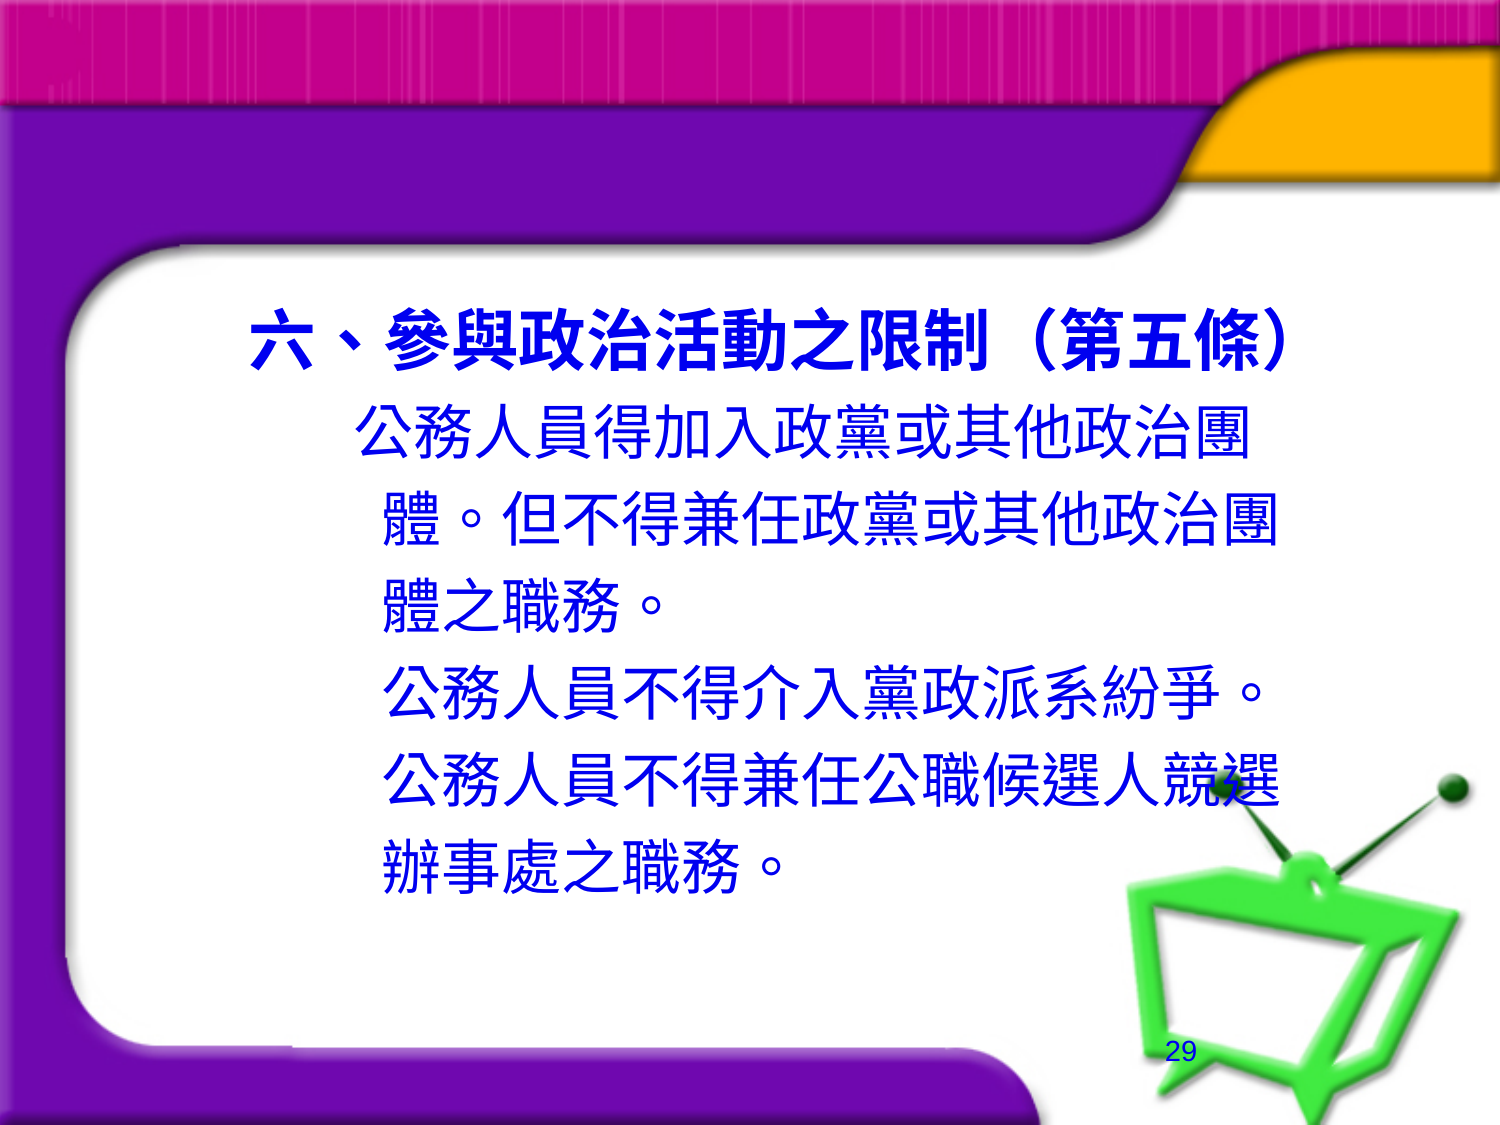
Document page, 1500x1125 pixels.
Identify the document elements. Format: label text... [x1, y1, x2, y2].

text_box [1149, 1025, 1463, 1101]
list 六、參與政治活動之限制（第五條） 公務人員得加入政黨或其他政治團 體。但不得兼任政黨或其他政治團 體之職務。 公務人員不得介入黨政派系紛爭。 公務人員不得兼任公職候選人競選 辦事處之職務。 [183, 290, 1459, 979]
